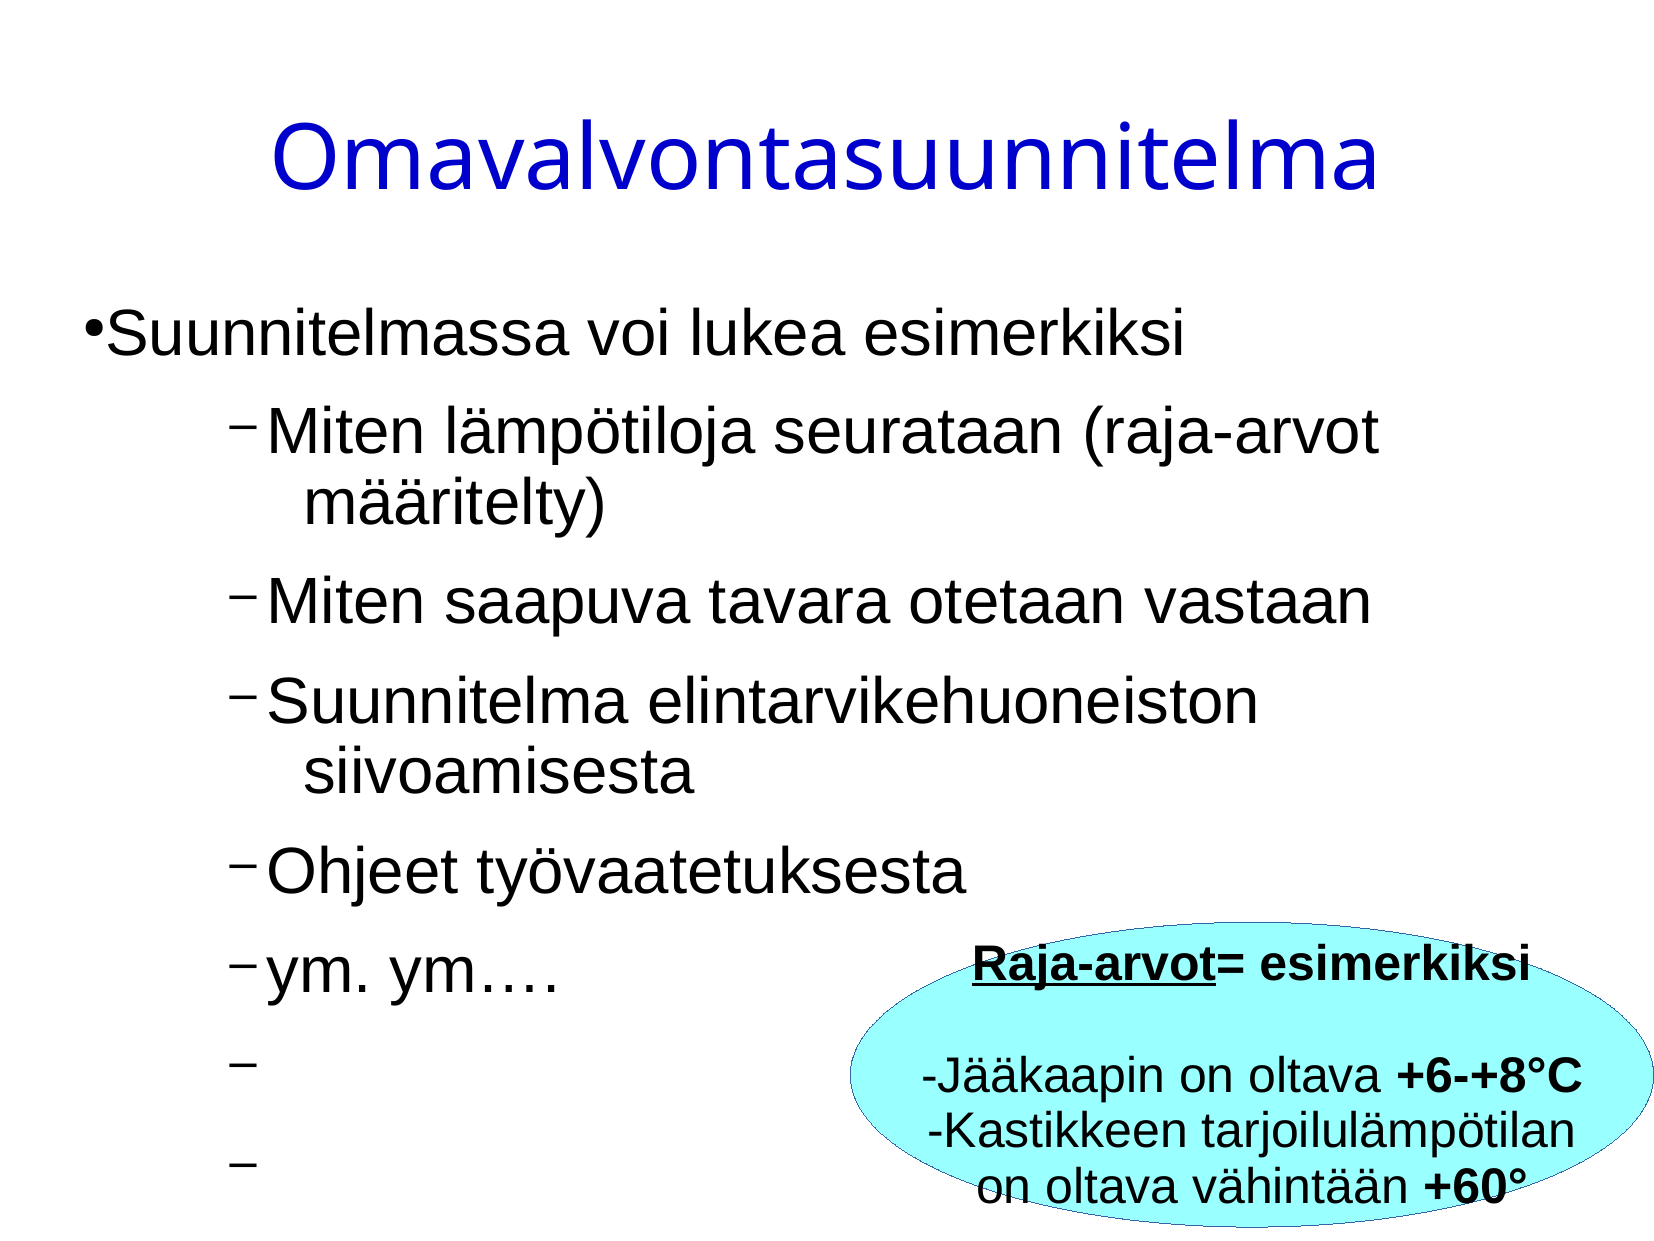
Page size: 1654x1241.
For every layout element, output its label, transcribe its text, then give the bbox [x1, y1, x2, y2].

text_box Raja-arvot= esimerkiksi -Jääkaapin on oltava +6-+8°C -Kastikkeen tarjoilulämpötilan on oltava vähintään +60° [850, 922, 1654, 1228]
list Suunnitelmassa voi lukea esimerkiksi Miten lämpötiloja seurataan (raja-arvot määritelty) Miten saapuva tavara otetaan vastaan Suunnitelma elintarvikehuoneiston siivoamisesta Ohjeet työvaatetuksesta ym. ym…. [82, 290, 1571, 1010]
title Omavalvontasuunnitelma [82, 49, 1571, 257]
